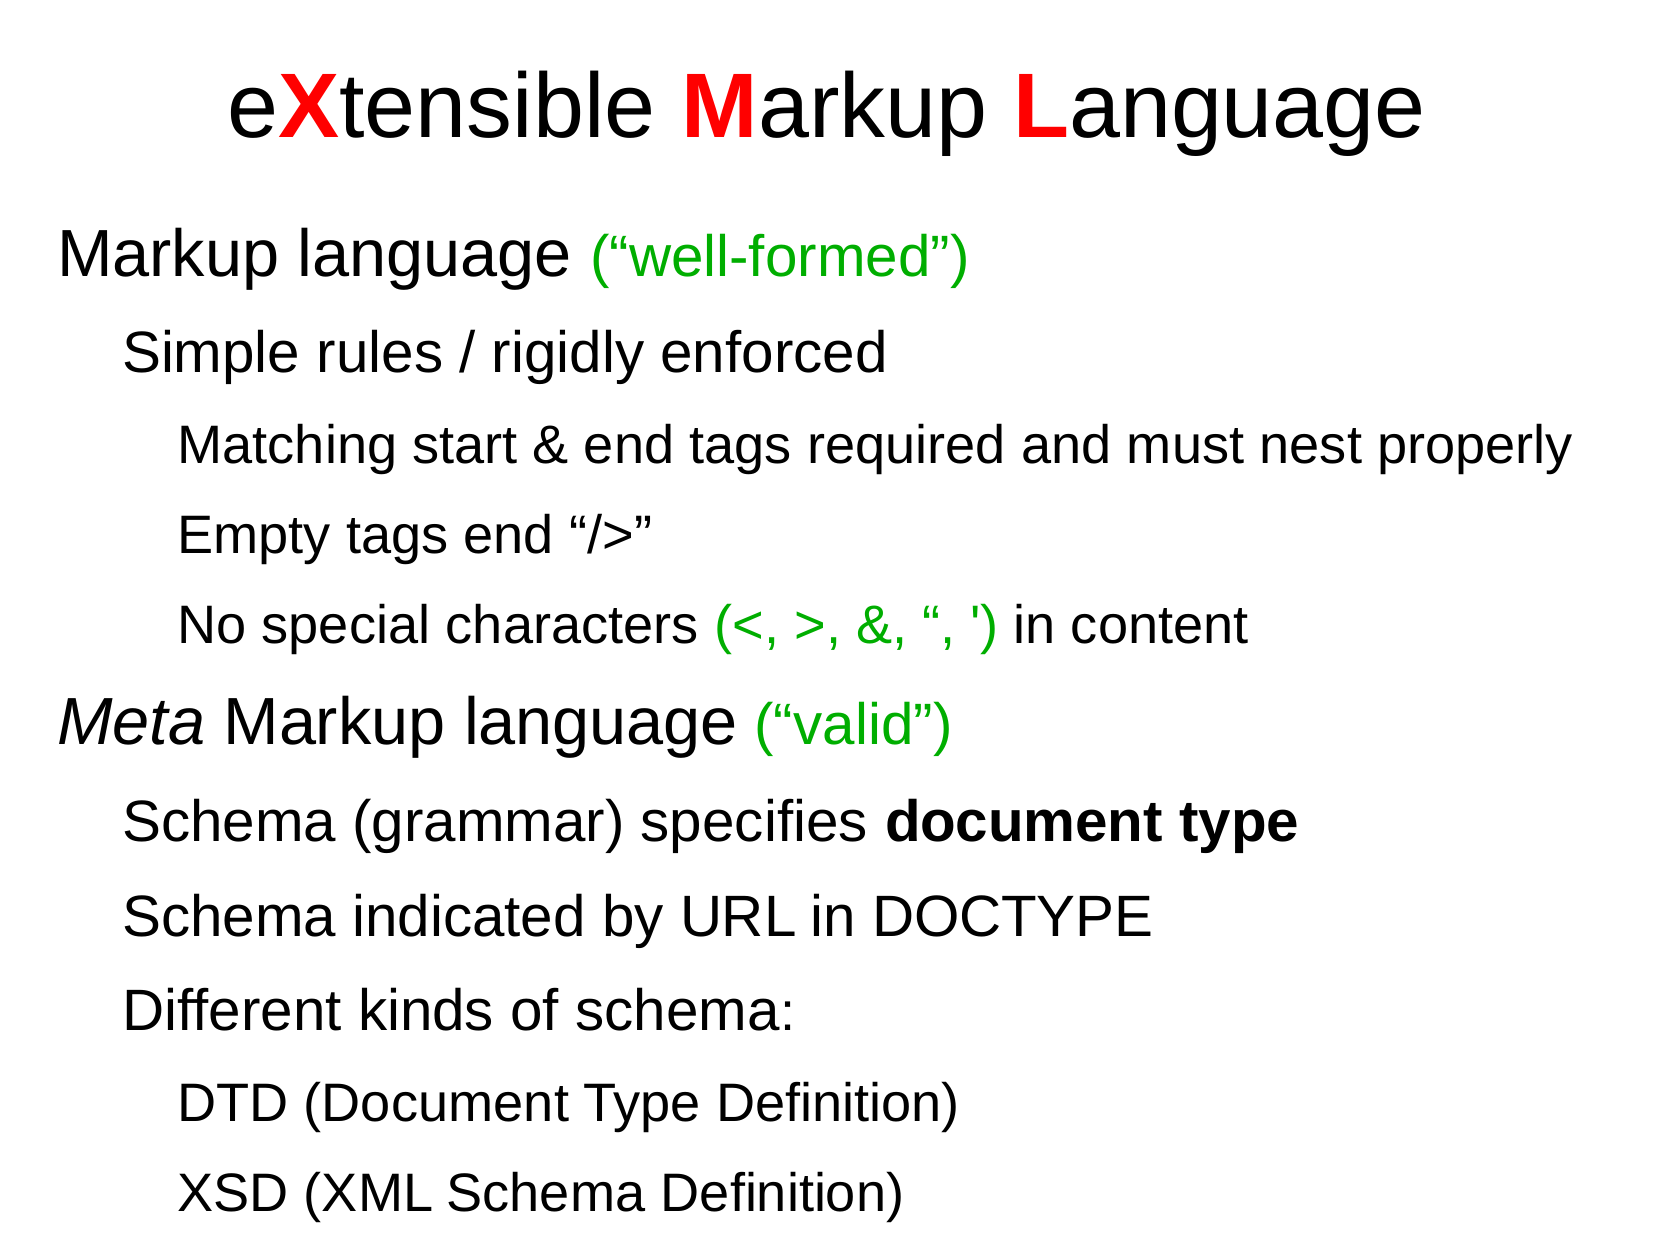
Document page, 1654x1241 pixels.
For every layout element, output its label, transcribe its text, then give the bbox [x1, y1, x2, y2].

title eXtensible Markup Language [82, 2, 1571, 210]
list Markup language (“well-formed”) Simple rules / rigidly enforced Matching start & end tags required and must nest properly Empty tags end “/>” No special characters (<, >, &, “, ') in content Meta Markup language (“valid”) Schema (grammar) specifies document type Schema indicated by URL in DOCTYPE Different kinds of schema: DTD (Document Type Definition) XSD (XML Schema Definition) [57, 215, 1654, 1224]
